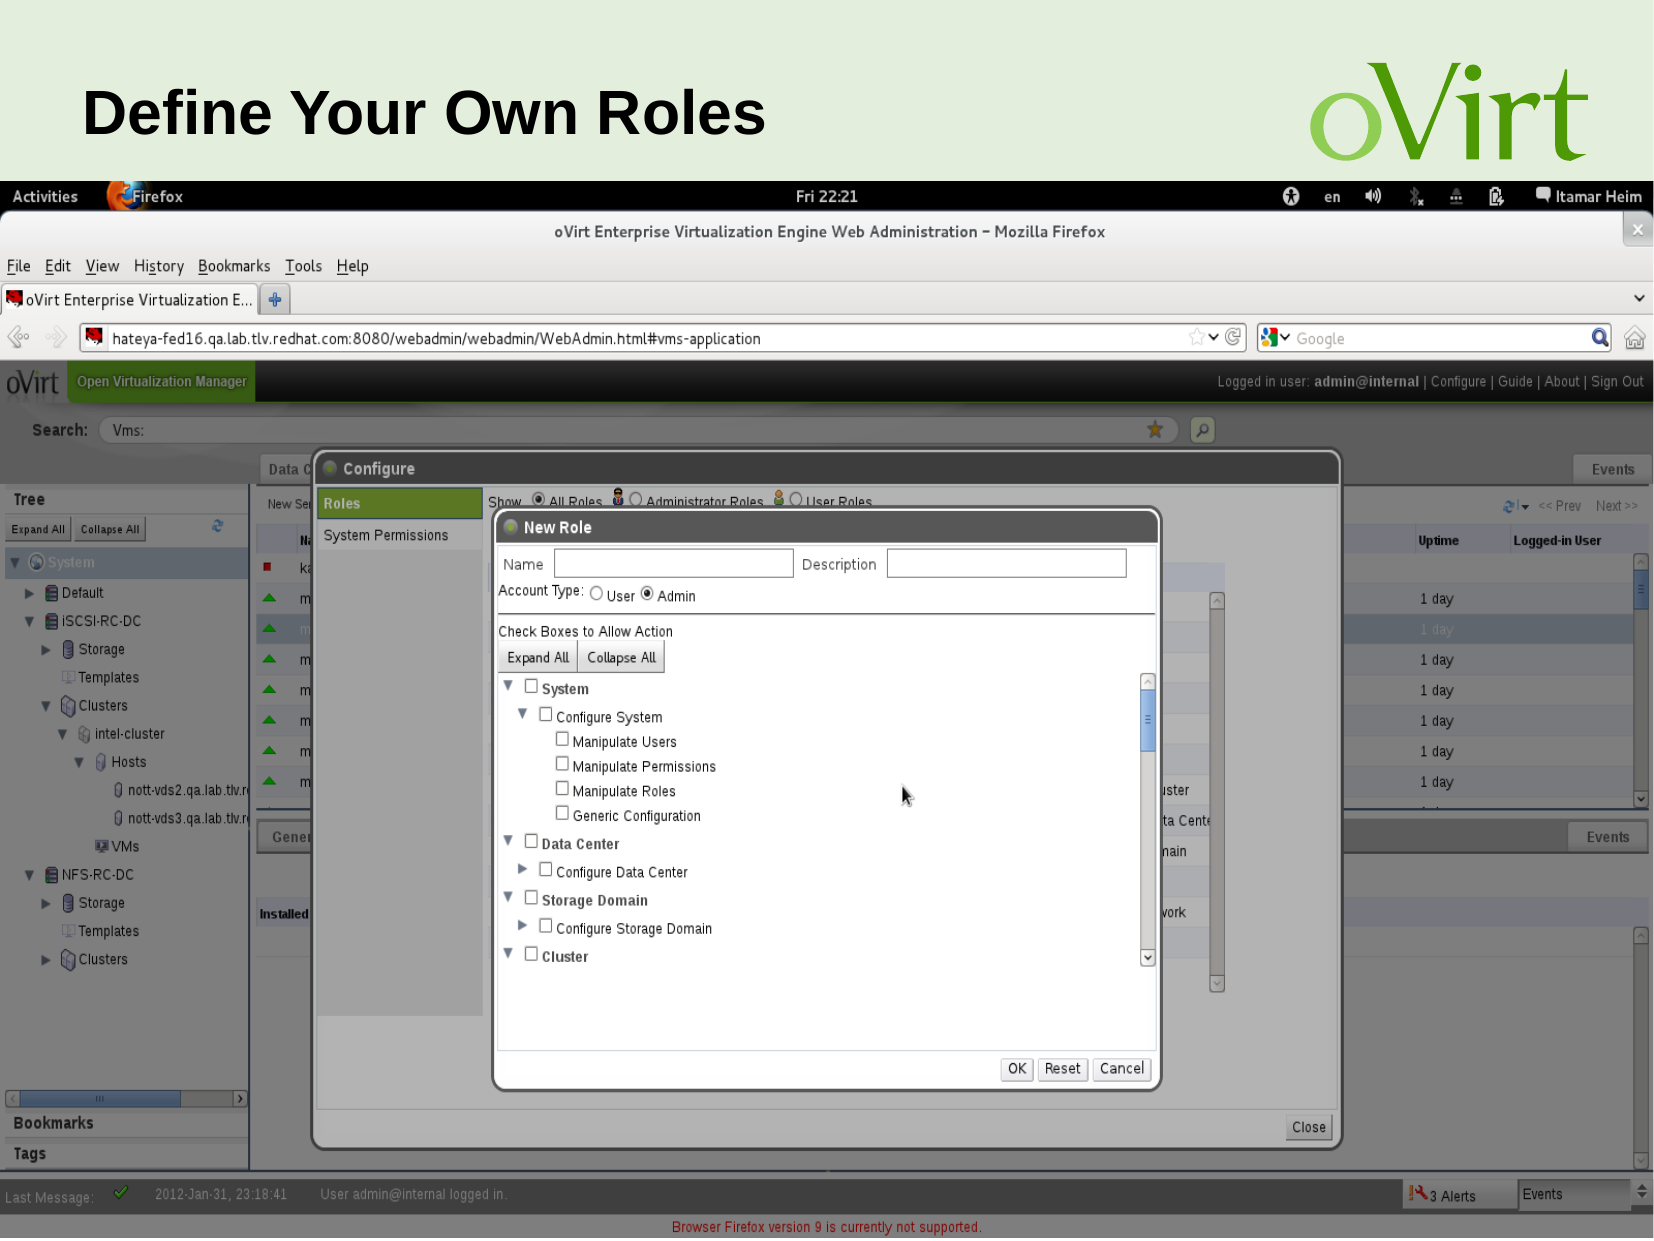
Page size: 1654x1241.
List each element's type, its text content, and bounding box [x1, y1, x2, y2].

title Define Your Own Roles [82, 37, 1571, 181]
picture [0, 181, 1654, 1238]
